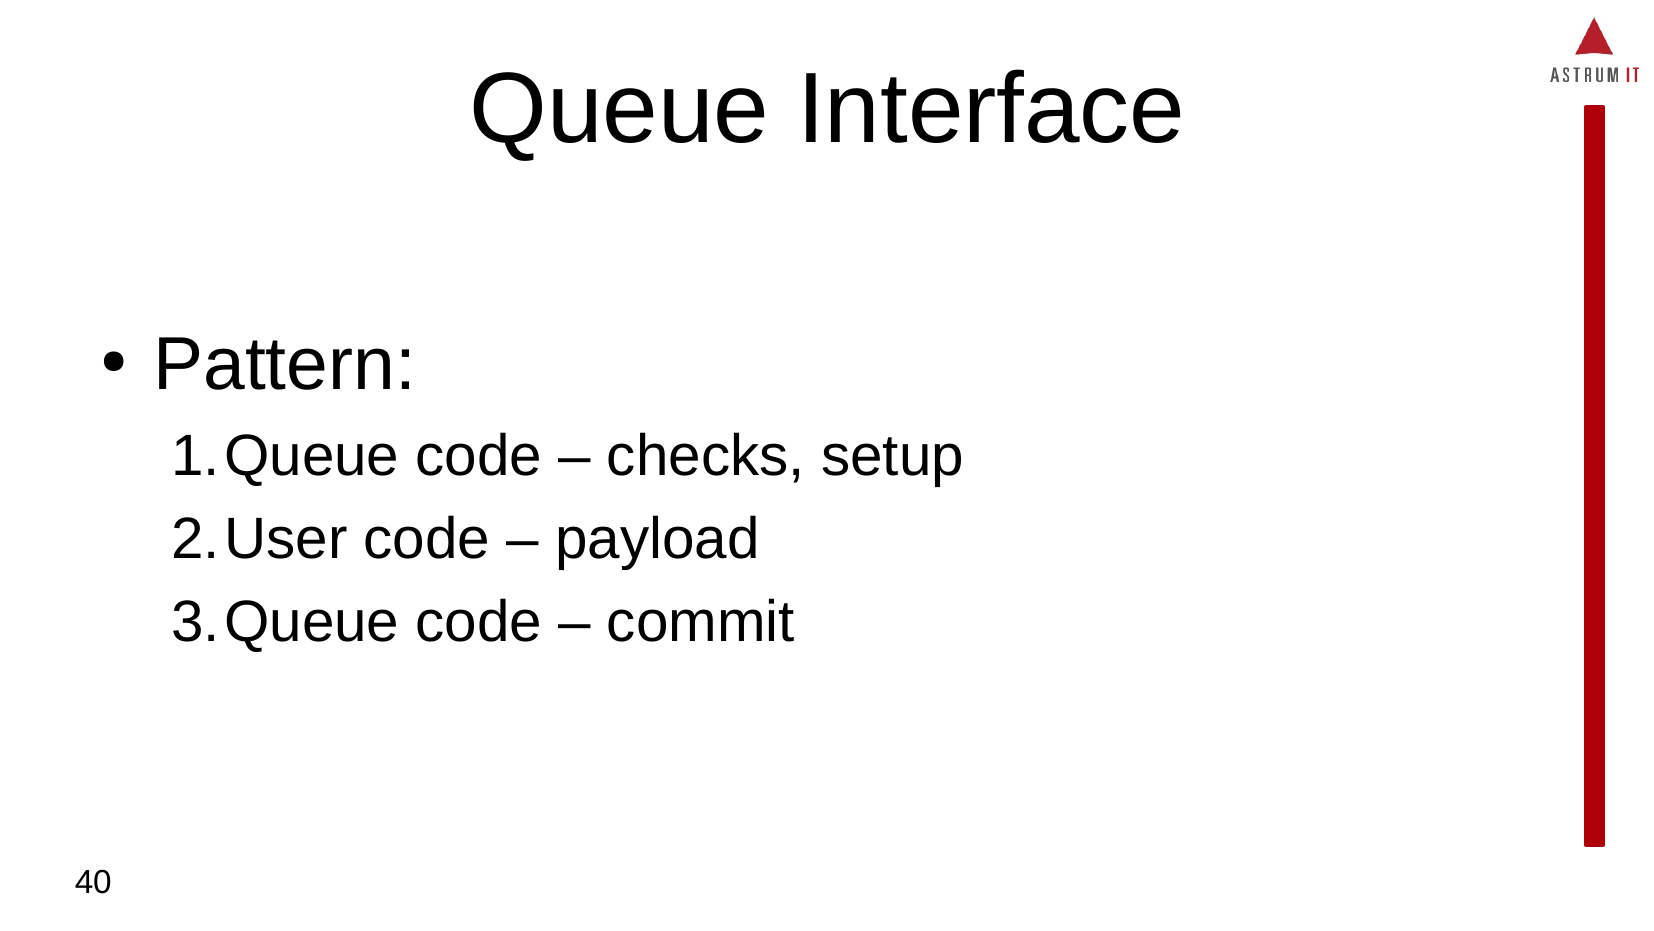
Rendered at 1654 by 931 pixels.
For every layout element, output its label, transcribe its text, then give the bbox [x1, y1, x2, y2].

title Queue Interface [114, 30, 1541, 186]
picture [1550, 17, 1639, 82]
list Pattern: Queue code – checks, setup User code – payload Queue code – commit [82, 217, 1571, 757]
